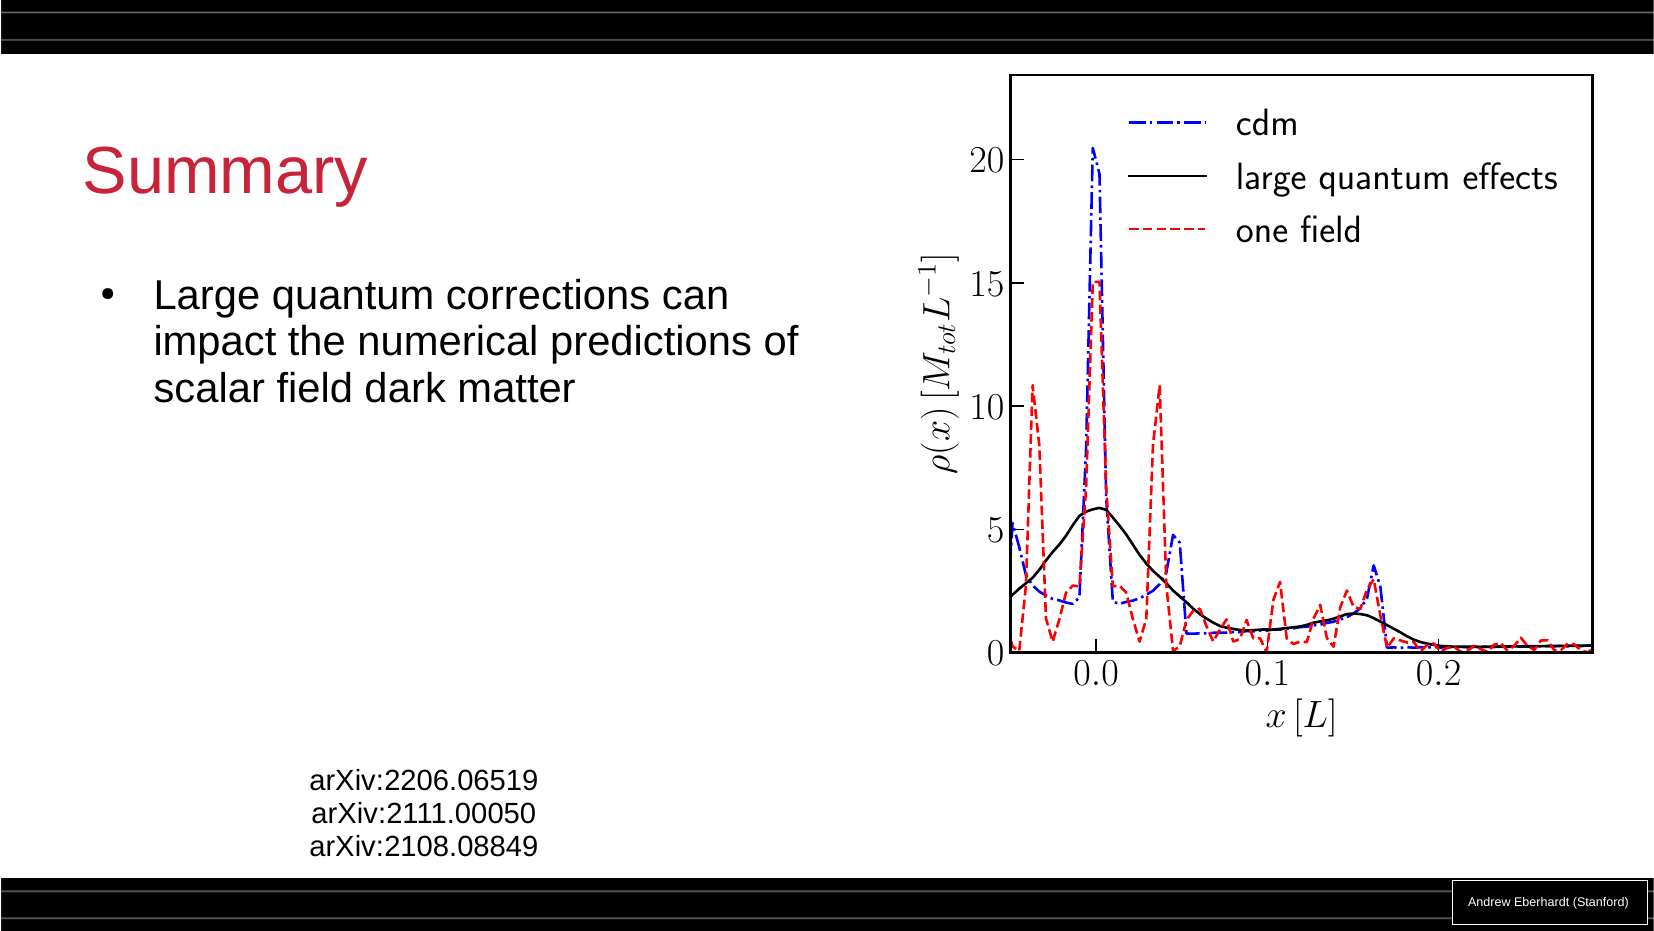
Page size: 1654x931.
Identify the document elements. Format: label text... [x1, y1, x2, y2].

text_box Andrew Eberhardt (Stanford) [1452, 880, 1648, 925]
title Summary [82, 92, 909, 249]
text_box arXiv:2206.06519 arXiv:2111.00050 arXiv:2108.08849 [97, 756, 751, 871]
picture [909, 62, 1606, 751]
picture [1, 878, 1654, 931]
picture [1, 0, 1654, 54]
list Large quantum corrections can impact the numerical predictions of scalar field dark matter [82, 271, 826, 851]
